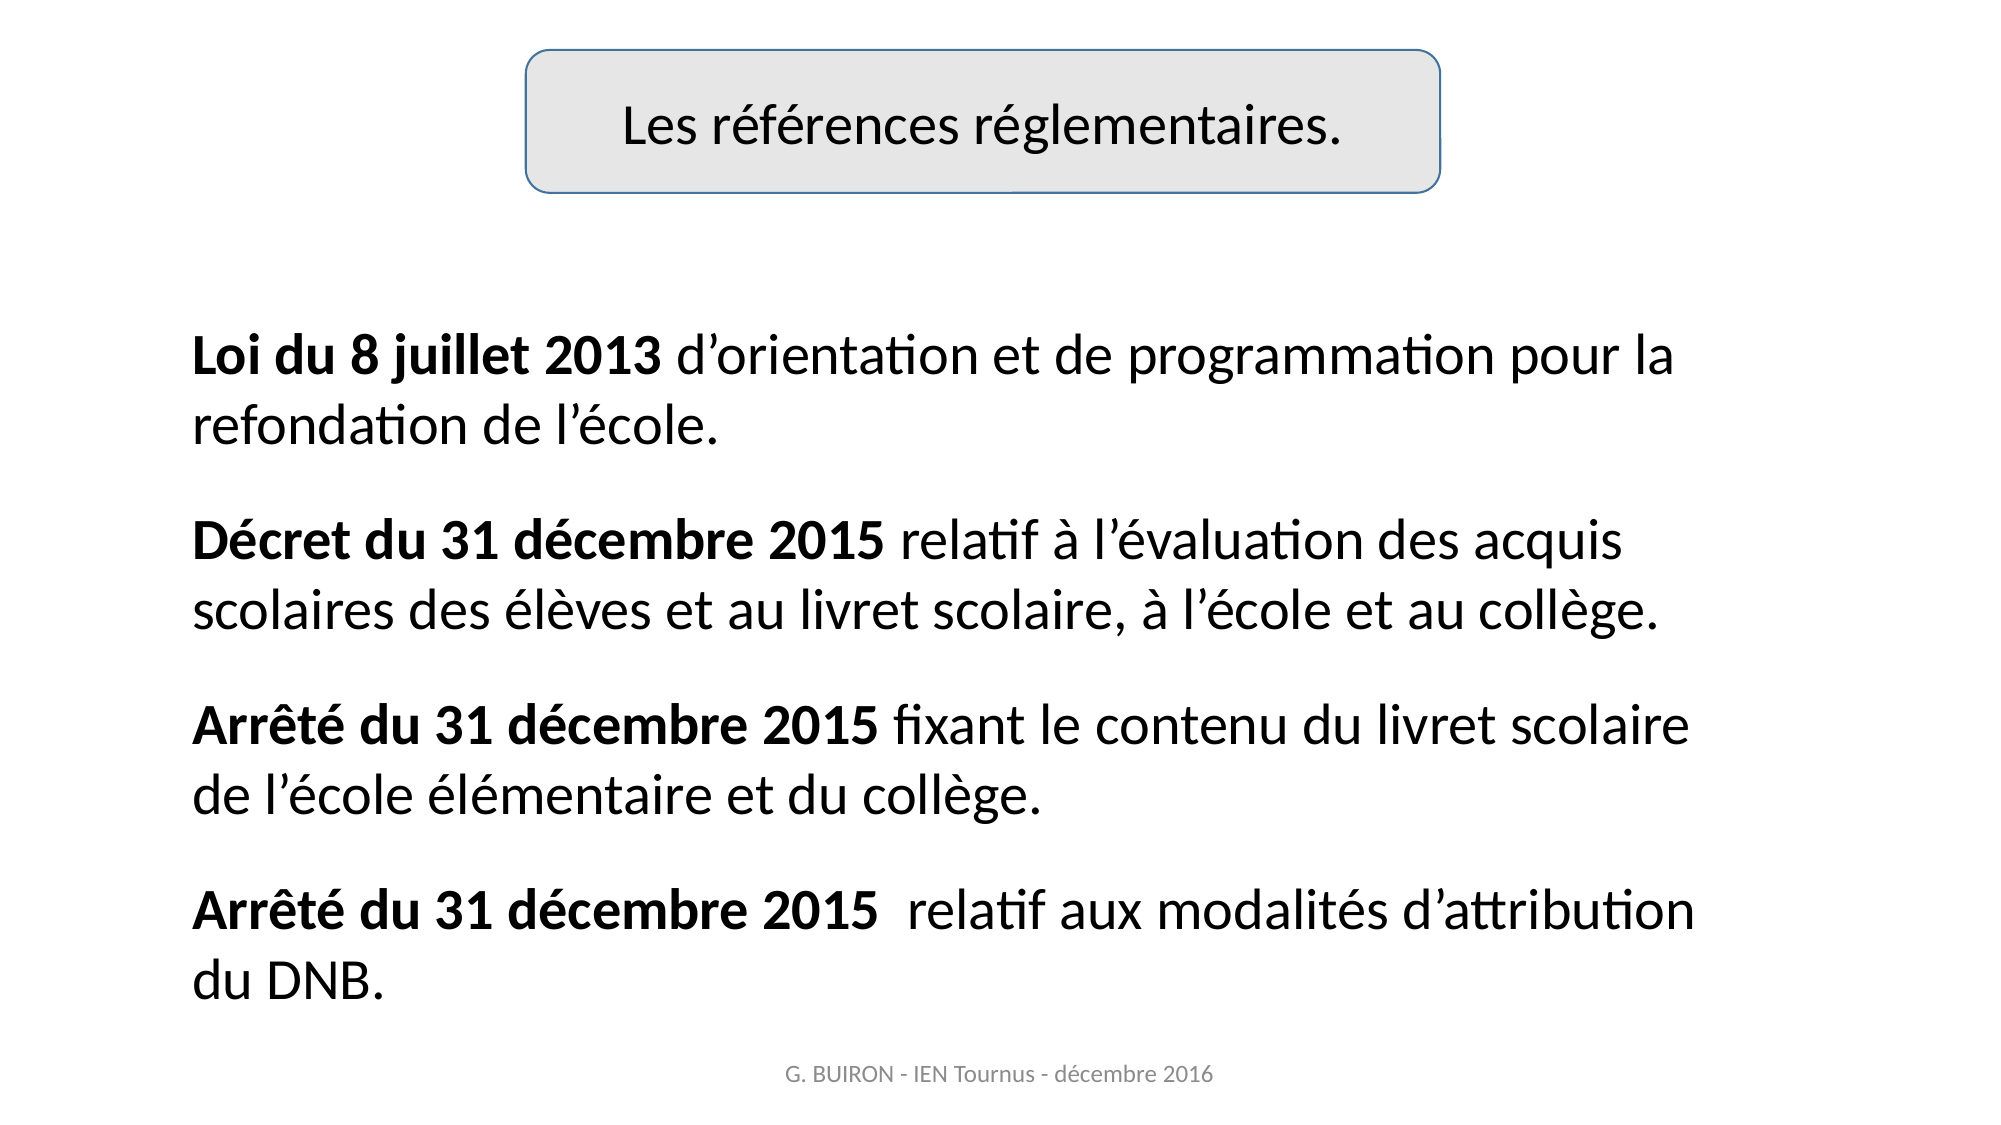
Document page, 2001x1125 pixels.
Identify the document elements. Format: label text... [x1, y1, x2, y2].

text_box Loi du 8 juillet 2013 d’orientation et de programmation pour la refondation de l’école. Décret du 31 décembre 2015 relatif à l’évaluation des acquis scolaires des élèves et au livret scolaire, à l’école et au collège. Arrêté du 31 décembre 2015 fixant le contenu du livret scolaire de l’école élémentaire et du collège. Arrêté du 31 décembre 2015 relatif aux modalités d’attribution du DNB. [177, 308, 1777, 1094]
footer G. BUIRON - IEN Tournus - décembre 2016 [662, 1042, 1338, 1103]
text_box Les références réglementaires. [525, 49, 1441, 193]
